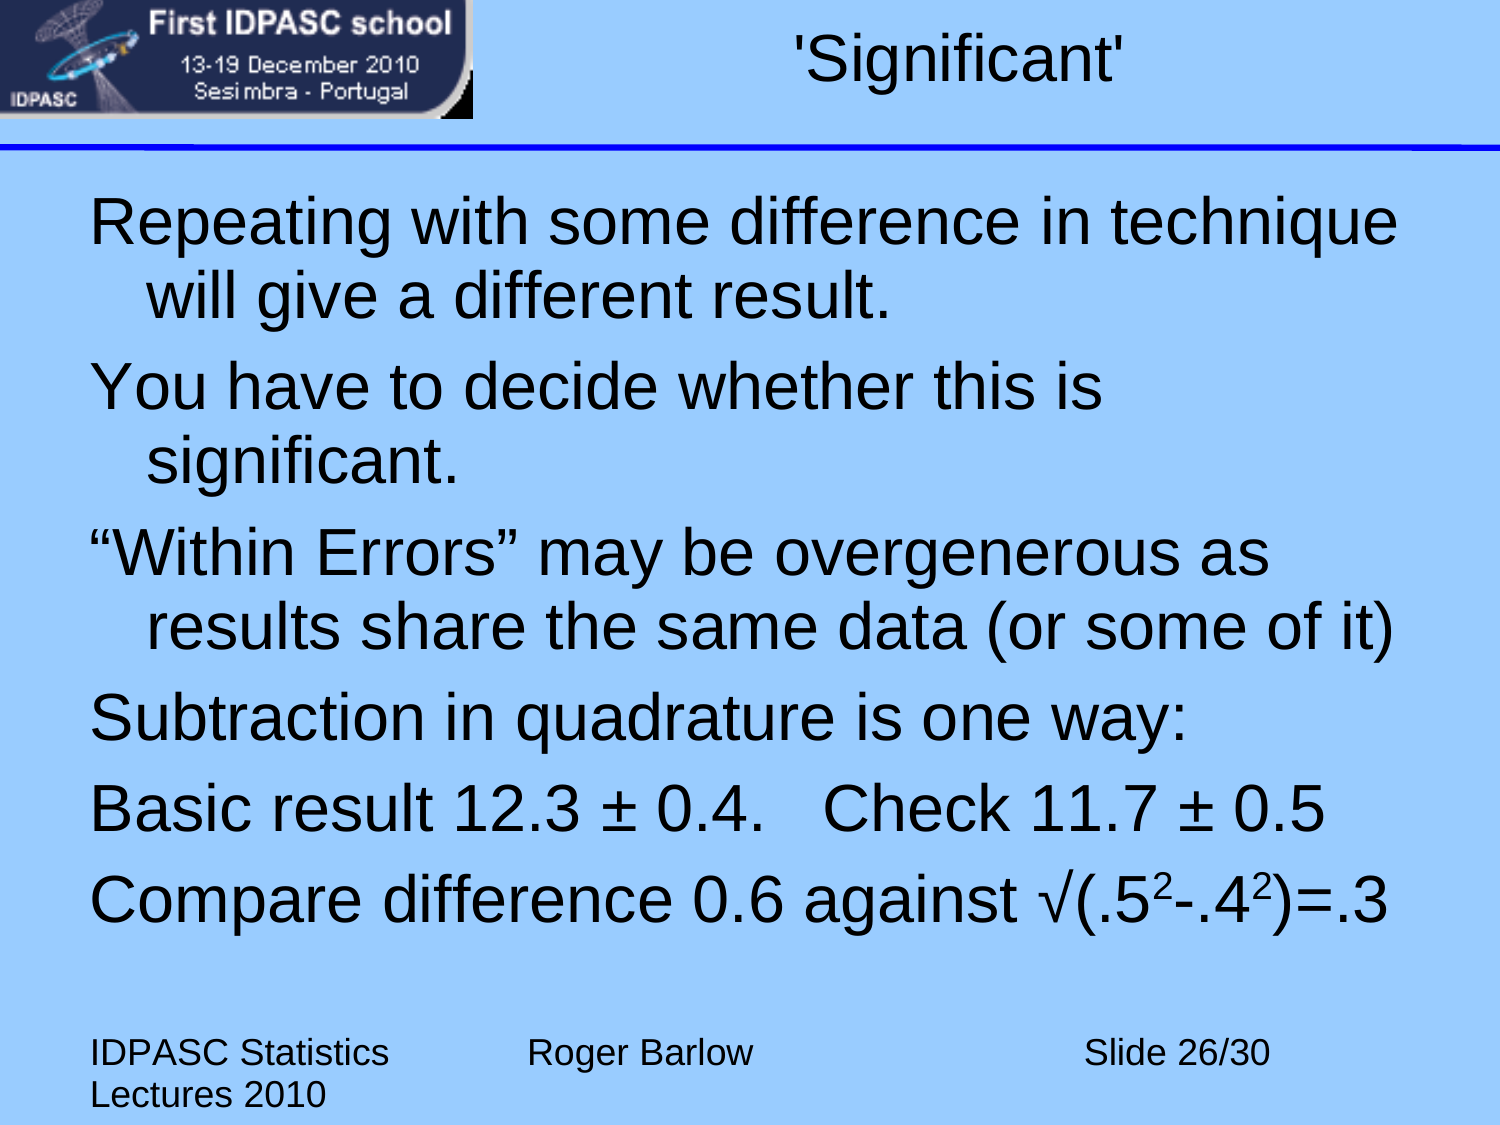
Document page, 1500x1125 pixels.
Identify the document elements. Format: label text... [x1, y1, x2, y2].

list Repeating with some difference in technique will give a different result. You have to decide whether this is significant. “Within Errors” may be overgenerous as results share the same data (or some of it) Subtraction in quadrature is one way: Basic result 12.3 ± 0.4. Check 11.7 ± 0.5 Compare difference 0.6 against √(.52-.42)=.3 [75, 172, 1418, 945]
picture [0, 0, 473, 119]
title 'Significant' [501, 7, 1418, 111]
